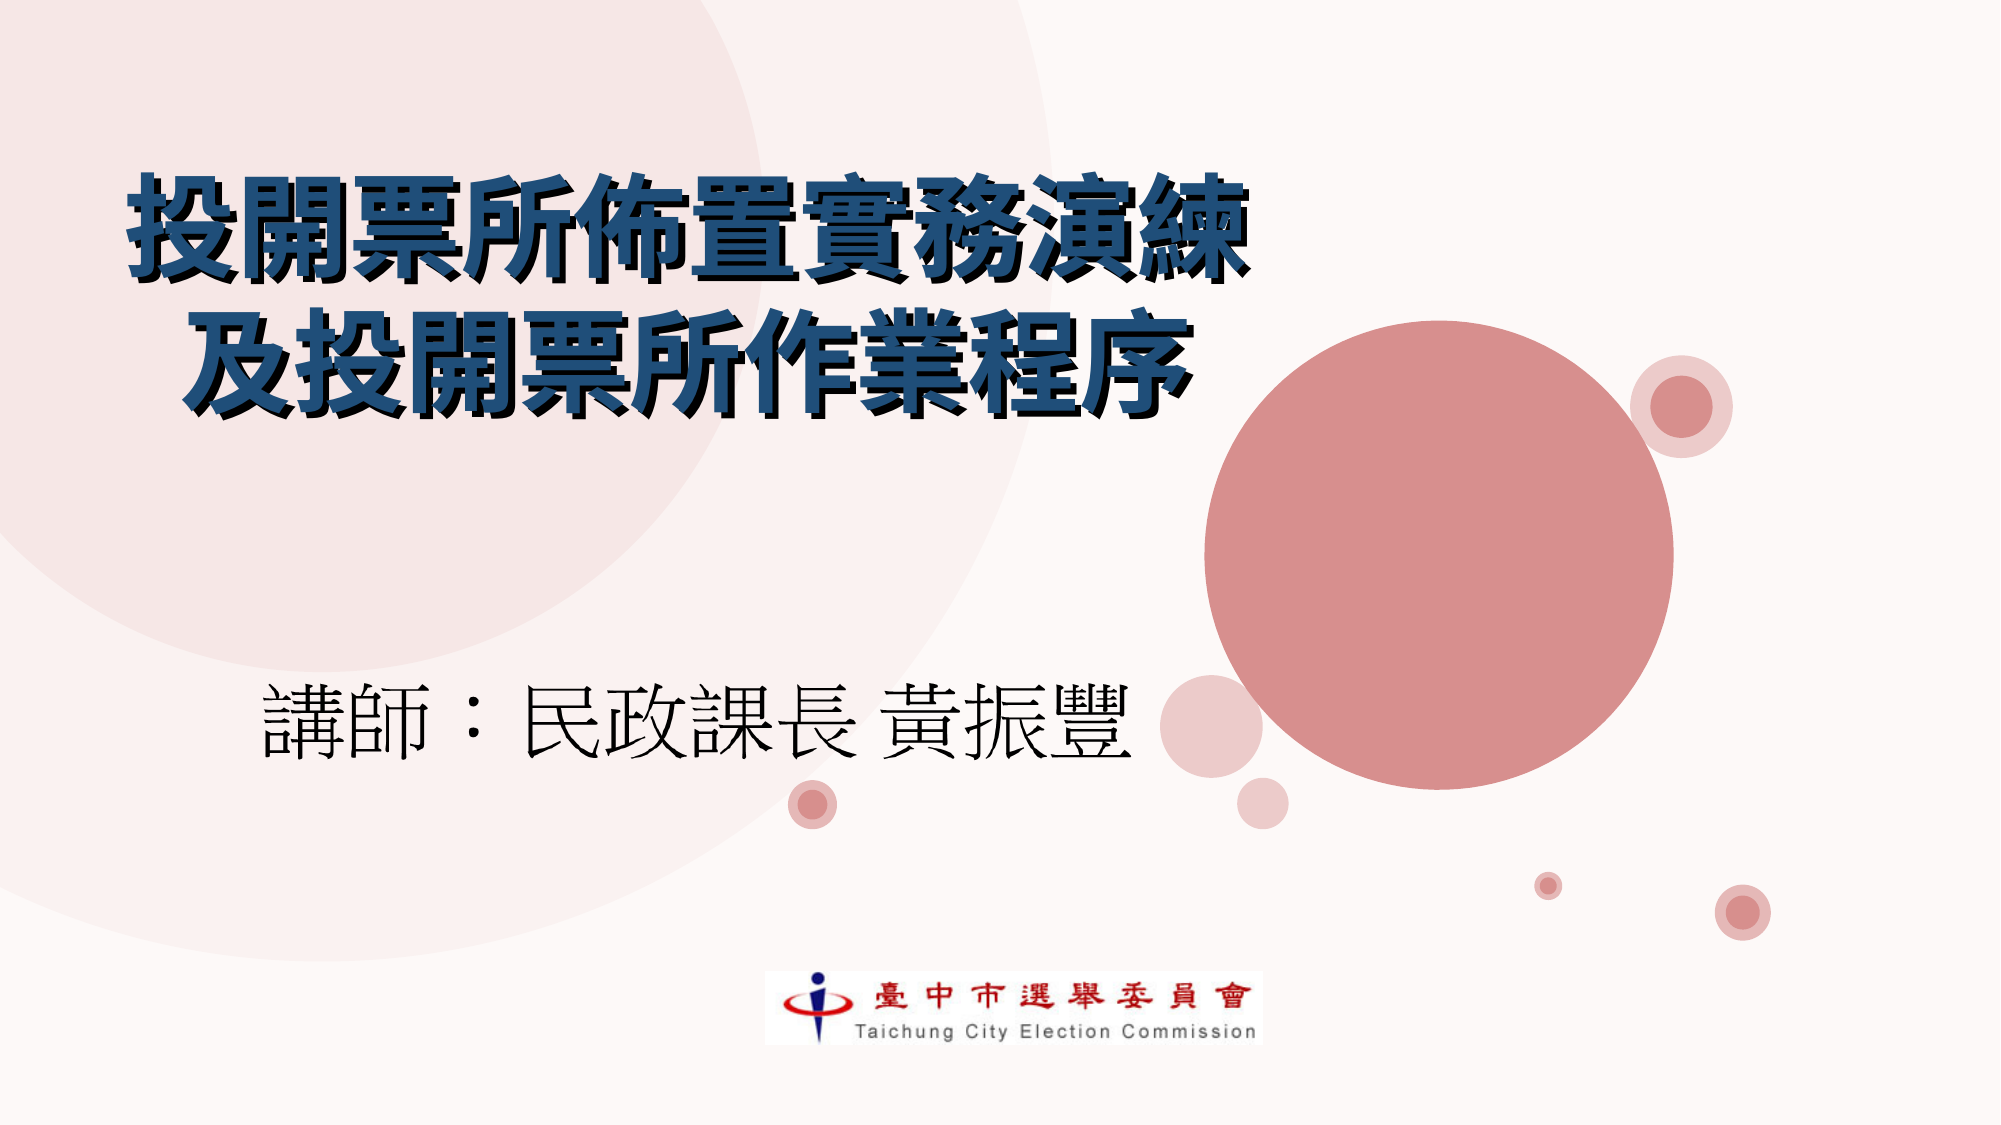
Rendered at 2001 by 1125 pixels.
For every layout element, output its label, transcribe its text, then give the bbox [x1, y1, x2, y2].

title 投開票所佈置實務演練 及投開票所作業程序 [0, 131, 1414, 434]
picture [208, 642, 1185, 816]
